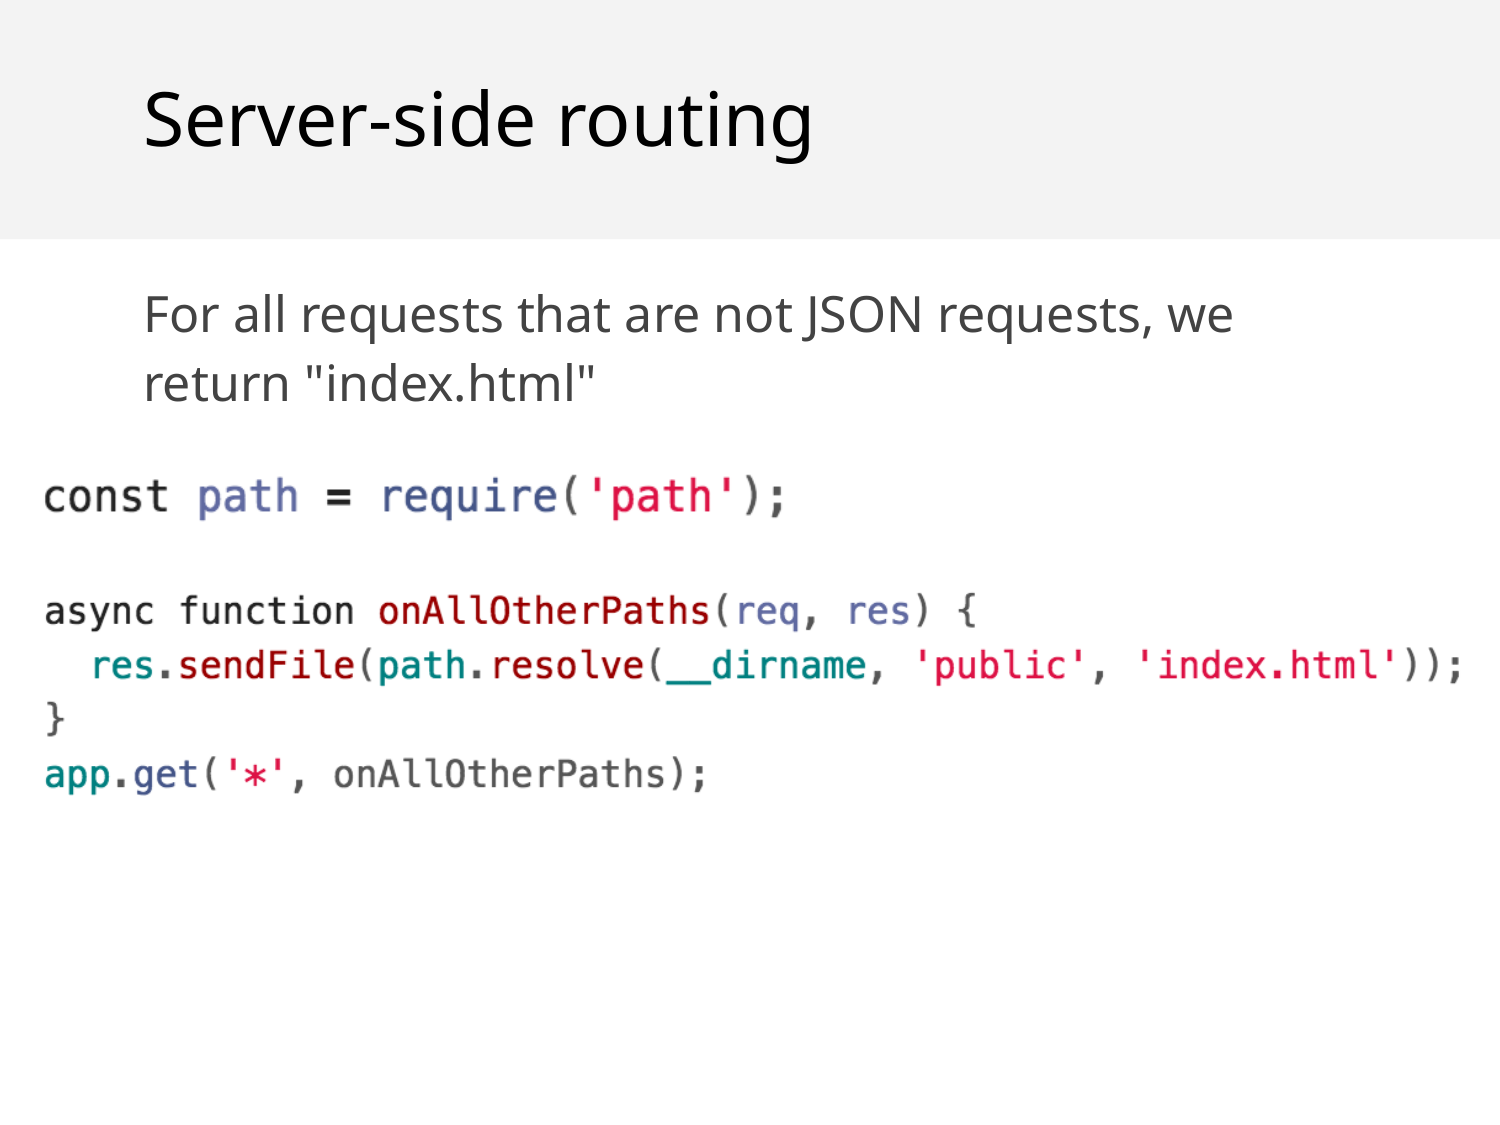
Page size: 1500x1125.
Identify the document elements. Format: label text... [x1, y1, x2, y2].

list For all requests that are not JSON requests, we return "index.html" [128, 258, 1383, 445]
picture [24, 577, 1475, 812]
title Server-side routing [128, 56, 1372, 183]
picture [24, 462, 794, 535]
